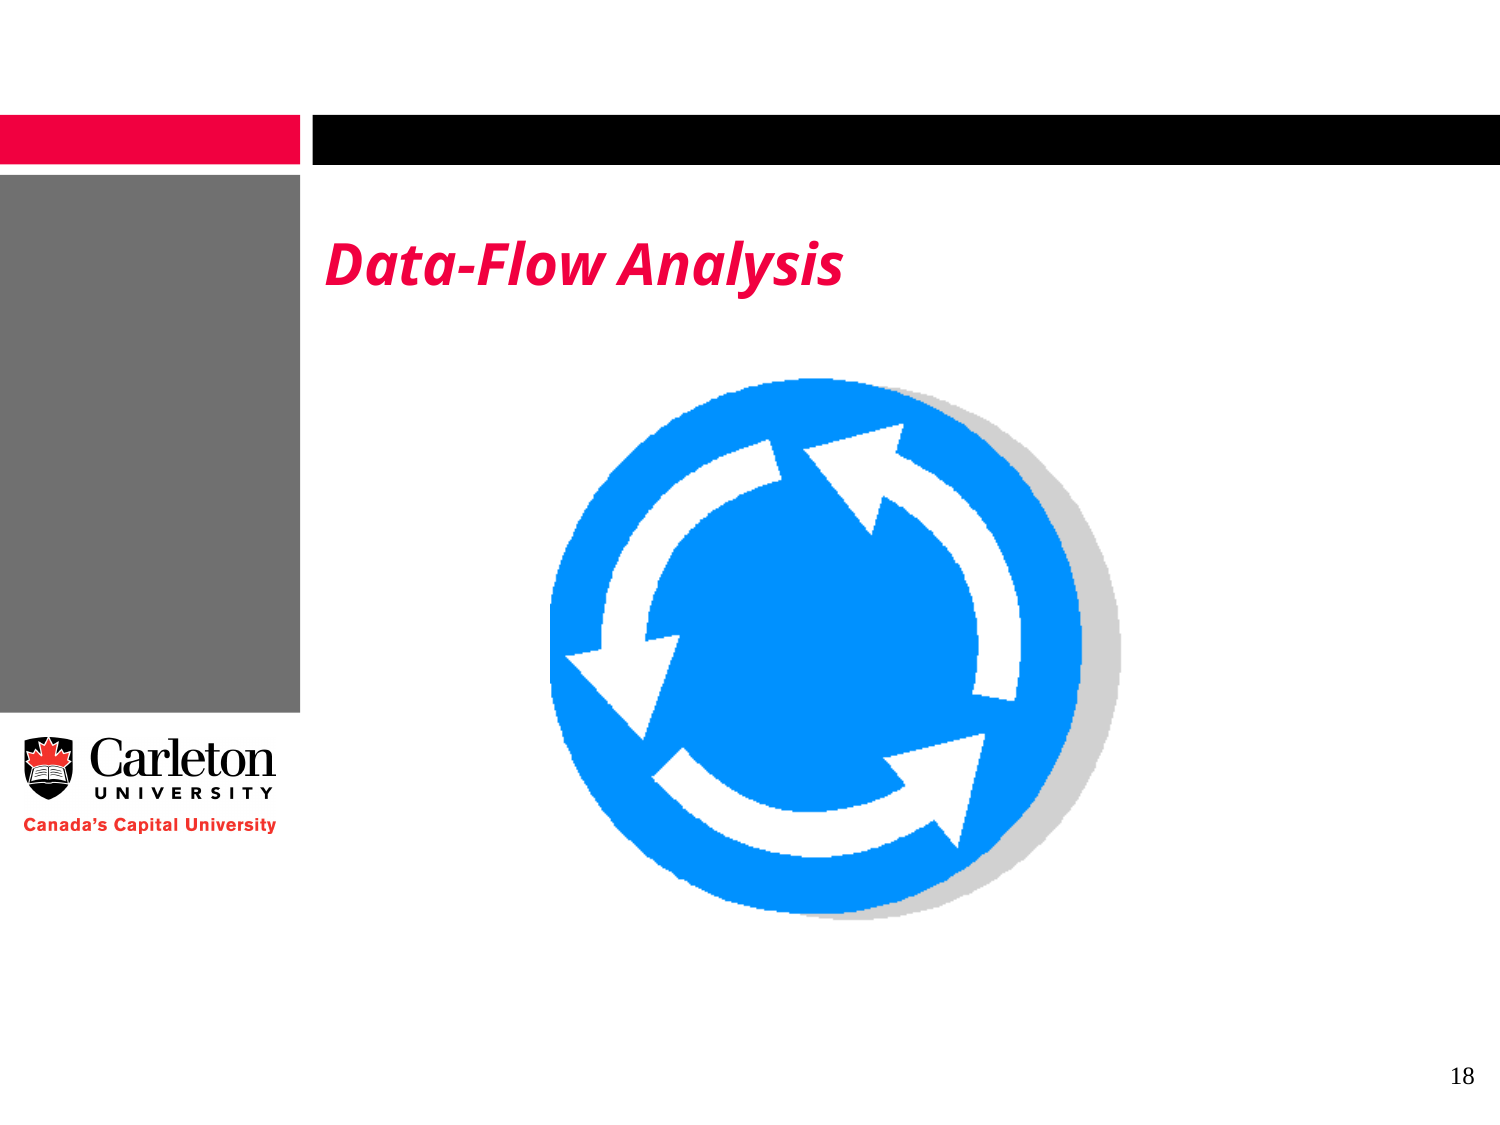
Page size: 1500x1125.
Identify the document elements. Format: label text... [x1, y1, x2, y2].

title Data-Flow Analysis [324, 187, 1450, 338]
picture [550, 374, 1126, 925]
picture [24, 737, 276, 834]
